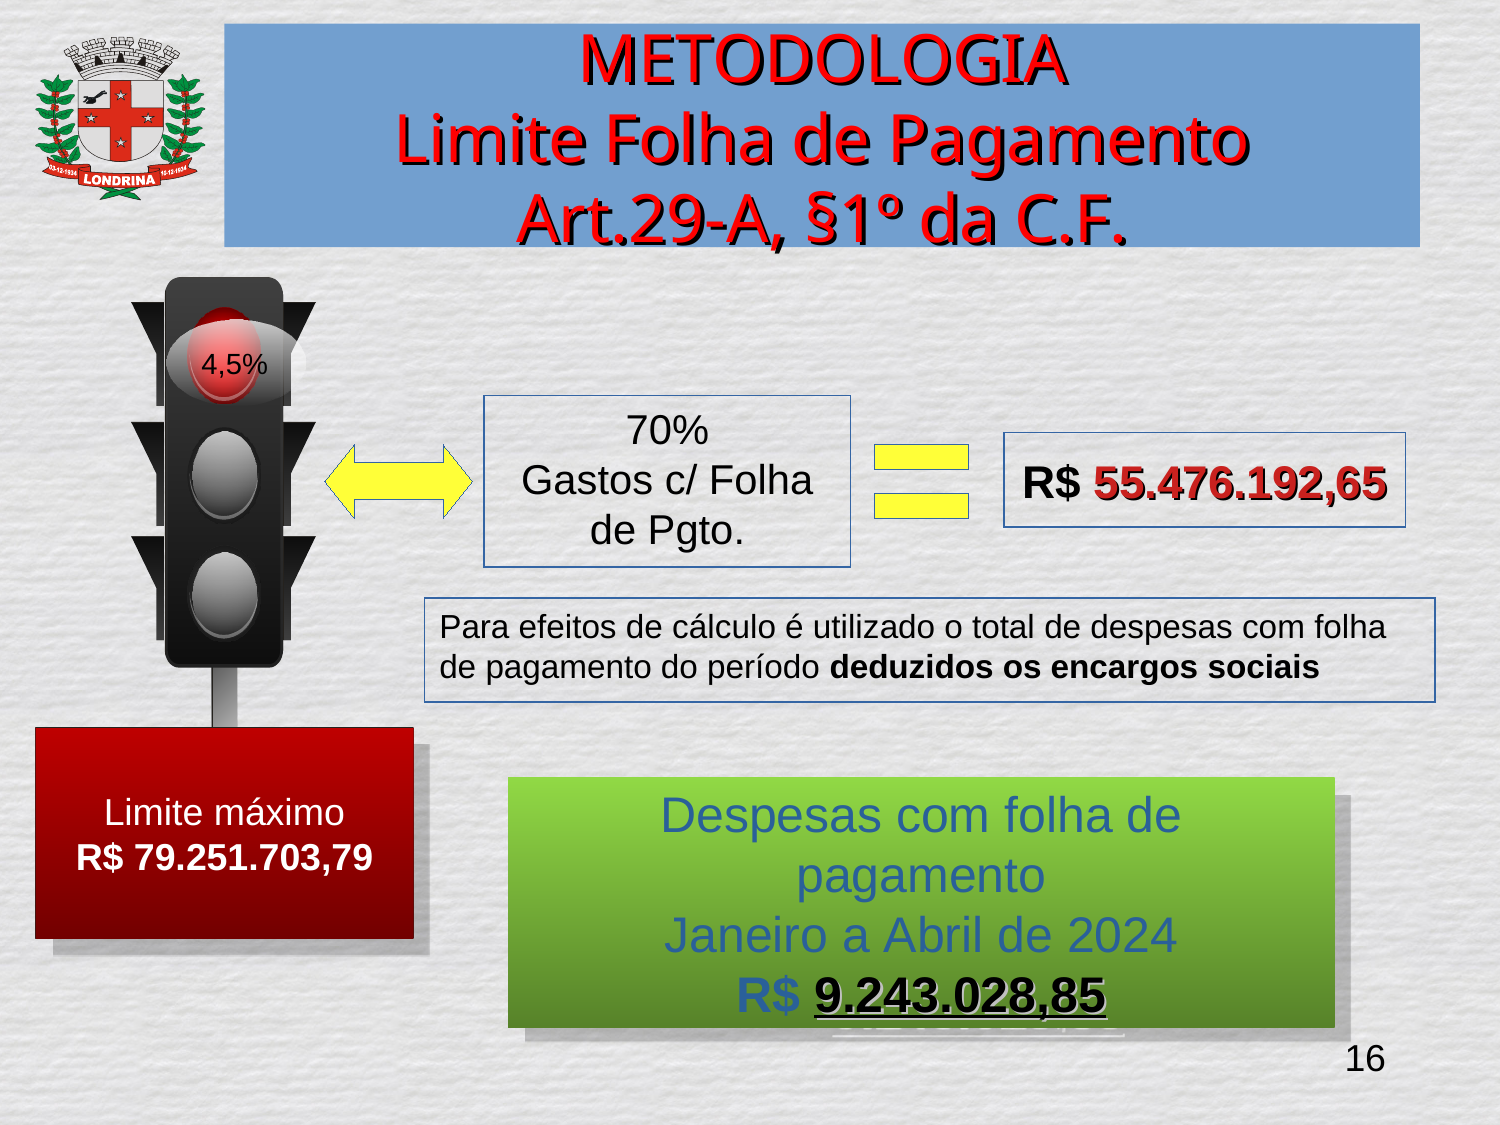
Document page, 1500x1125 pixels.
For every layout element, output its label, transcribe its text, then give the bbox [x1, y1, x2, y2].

text_box Limite máximo R$ 79.251.703,79 [35, 727, 414, 939]
picture [0, 0, 1500, 1125]
text_box METODOLOGIA Limite Folha de Pagamento Art.29-A, §1º da C.F. [224, 23, 1420, 248]
text_box R$ 55.476.192,65 [1003, 432, 1406, 528]
text_box Para efeitos de cálculo é utilizado o total de despesas com folha de pagamento do período deduzidos os encargos sociais [424, 597, 1435, 702]
text_box [131, 277, 316, 727]
text_box [874, 493, 969, 519]
text_box 4,5% [166, 319, 306, 406]
text_box 70% Gastos c/ Folha de Pgto. [484, 395, 851, 567]
text_box <número> [1329, 1027, 1500, 1098]
text_box [874, 444, 969, 470]
text_box Despesas com folha de pagamento Janeiro a Abril de 2024 R$ 9.243.028,85 [508, 777, 1335, 1028]
text_box [324, 444, 473, 519]
